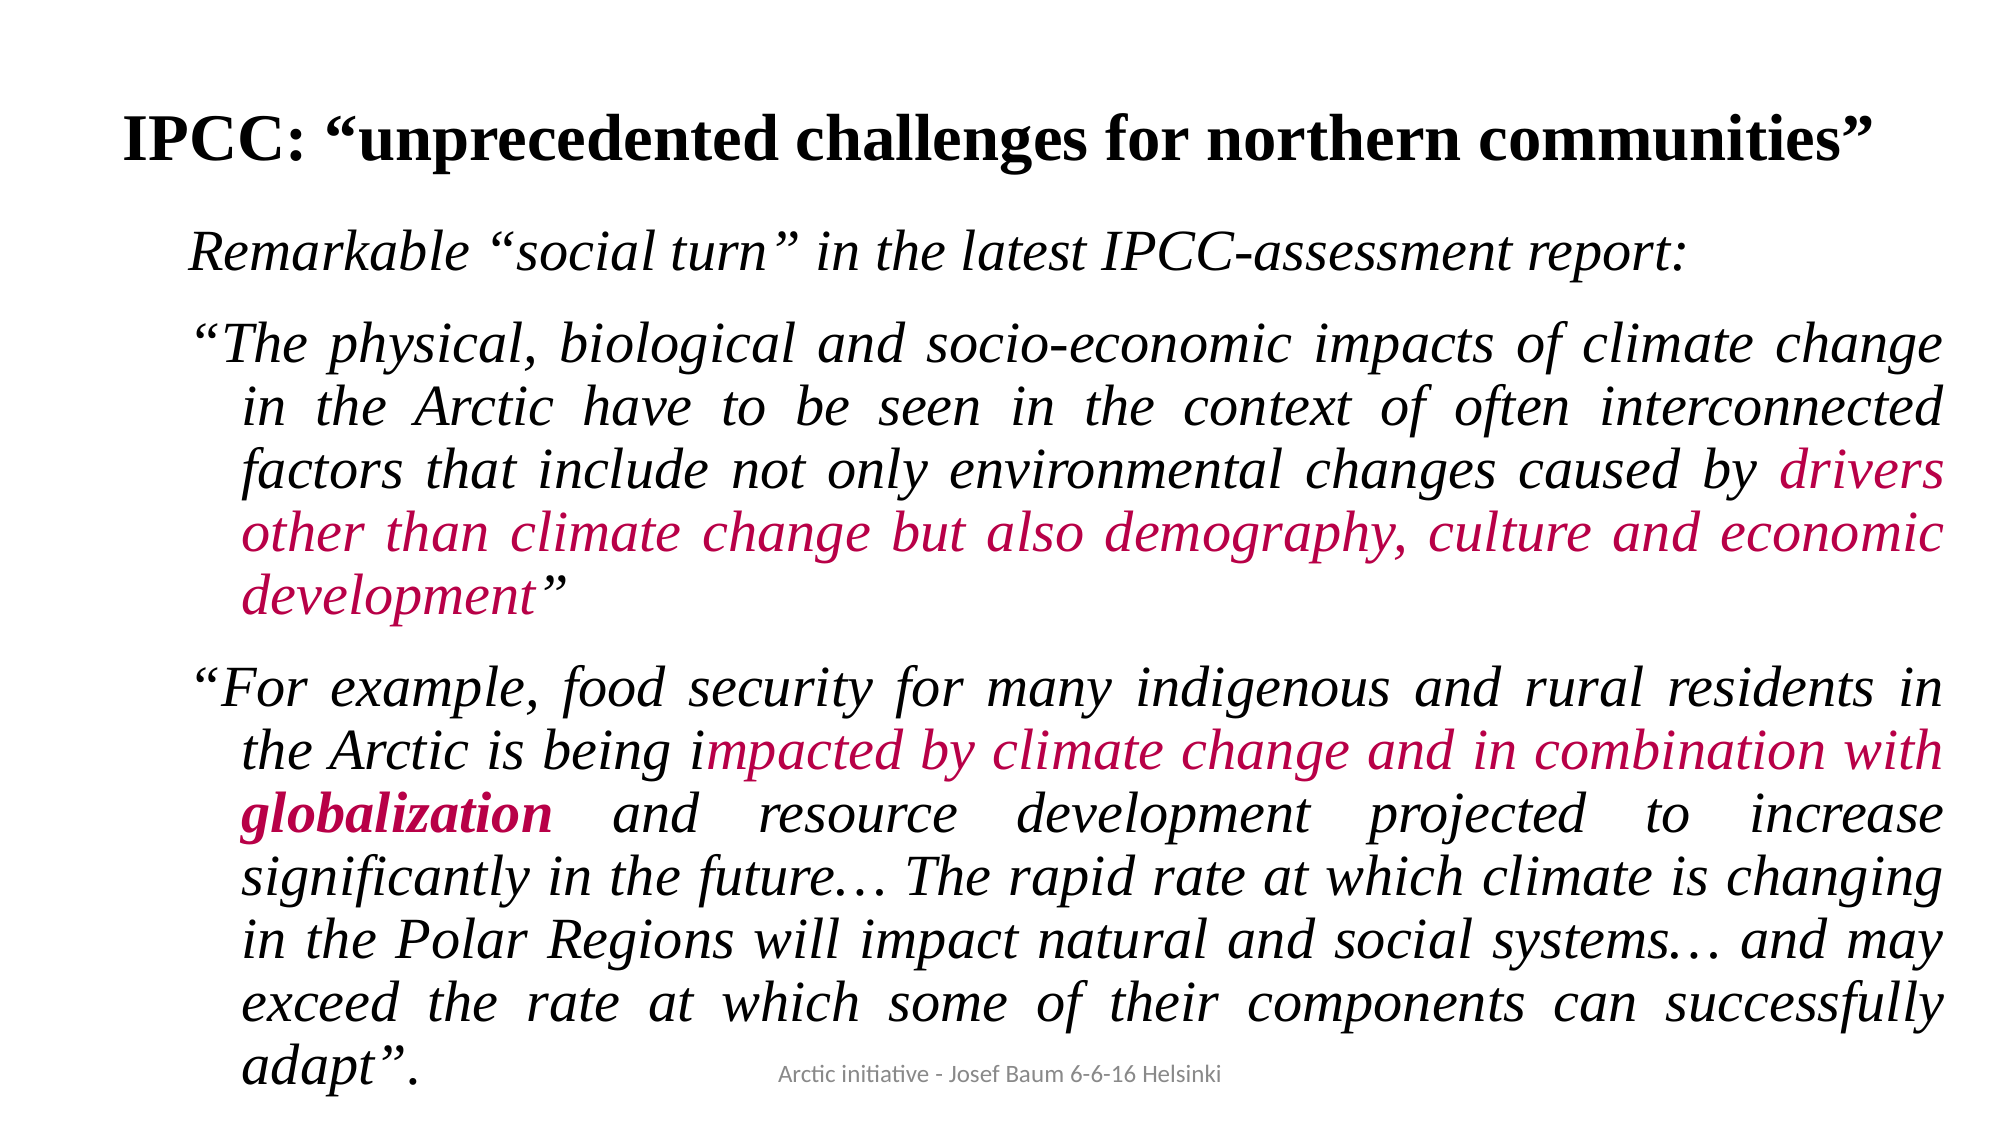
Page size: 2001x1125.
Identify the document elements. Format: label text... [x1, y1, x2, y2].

text_box Arctic initiative - Josef Baum 6-6-16 Helsinki [662, 1042, 1338, 1103]
list Remarkable “social turn” in the latest IPCC-assessment report: “The physical, biological and socio-economic impacts of climate change in the Arctic have to be seen in the context of often interconnected factors that include not only environmental changes caused by drivers other than climate change but also demography, culture and economic development” “For example, food security for many indigenous and rural residents in the Arctic is being impacted by climate change and in combination with globalization and resource development projected to increase significantly in the future… The rapid rate at which climate is changing in the Polar Regions will impact natural and social systems… and may exceed the rate at which some of their components can successfully adapt”. [99, 219, 1945, 1006]
title IPCC: “unprecedented challenges for northern communities” [99, 52, 1900, 219]
